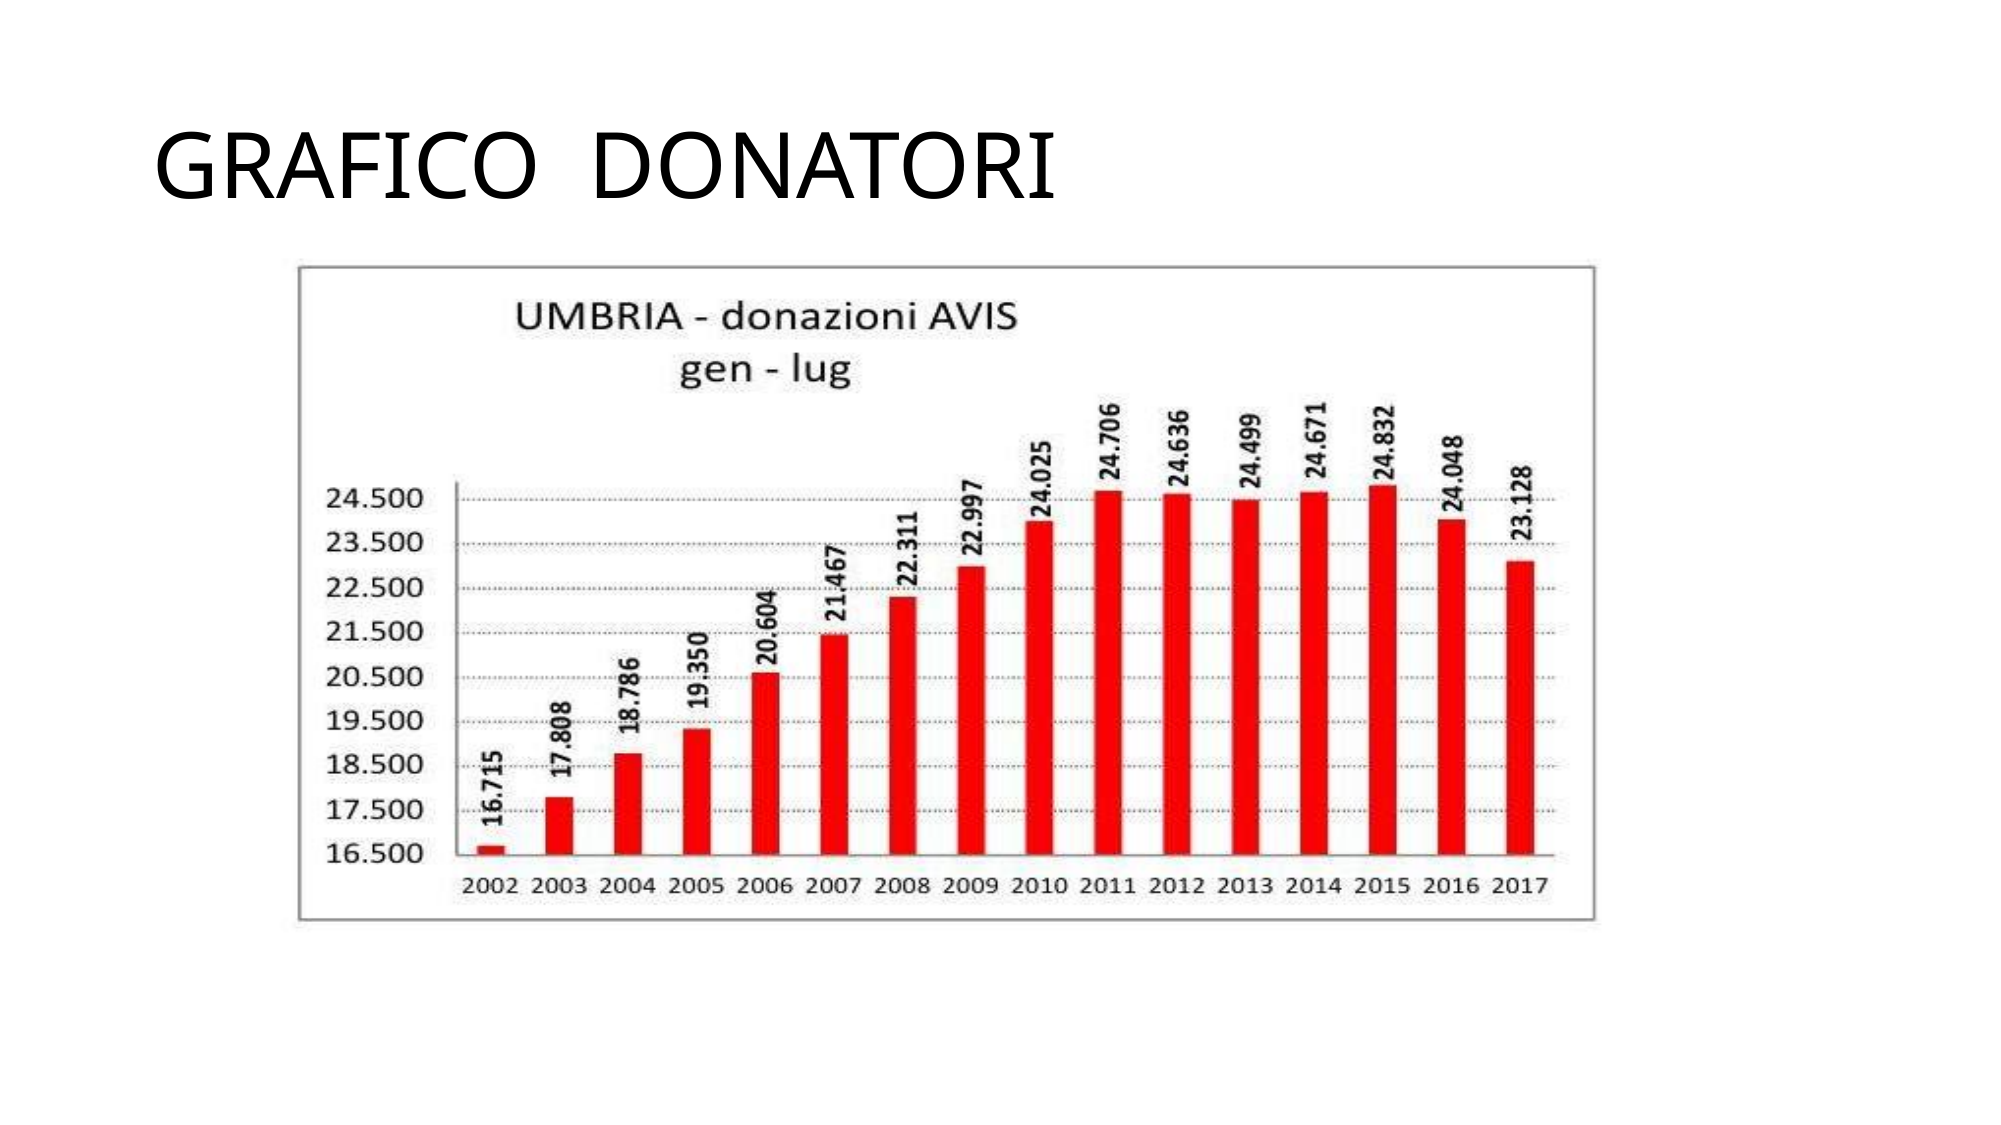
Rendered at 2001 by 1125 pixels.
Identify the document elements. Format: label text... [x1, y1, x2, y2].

title GRAFICO DONATORI [137, 59, 1863, 278]
picture [202, 205, 1798, 953]
